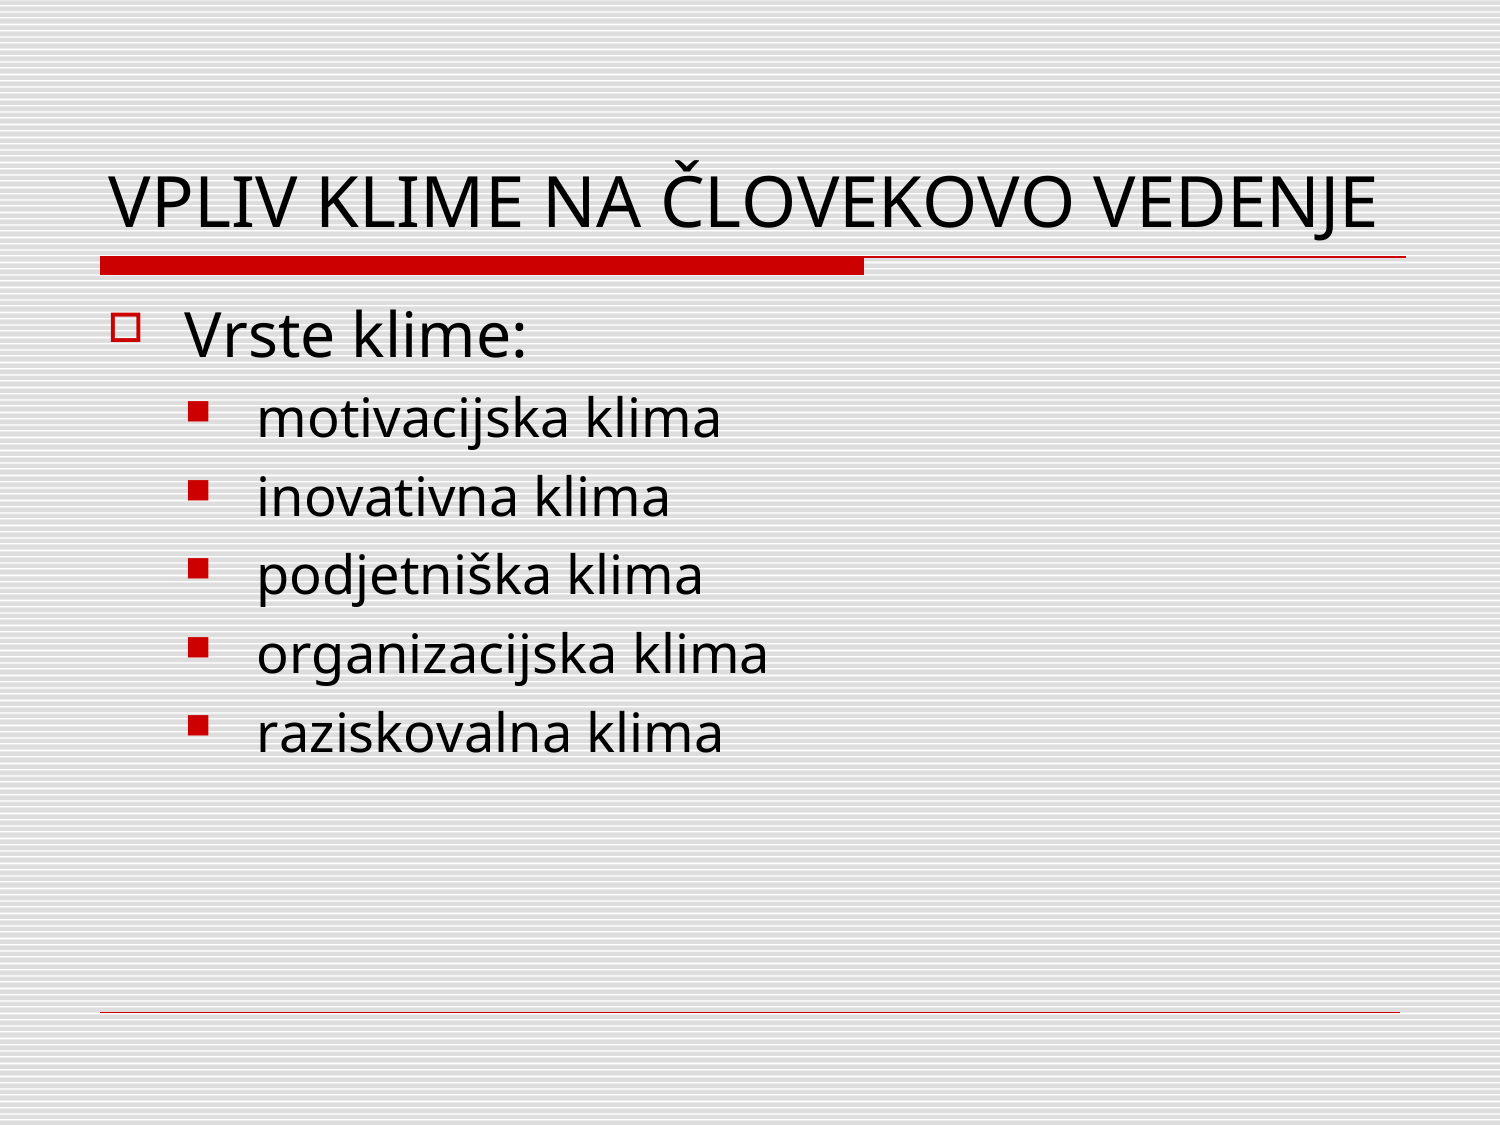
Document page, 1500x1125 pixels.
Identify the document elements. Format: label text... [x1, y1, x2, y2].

picture [0, 0, 1500, 1125]
list Vrste klime: motivacijska klima inovativna klima podjetniška klima organizacijska klima raziskovalna klima [92, 287, 1406, 988]
title VPLIV KLIME NA ČLOVEKOVO VEDENJE [94, 49, 1407, 250]
